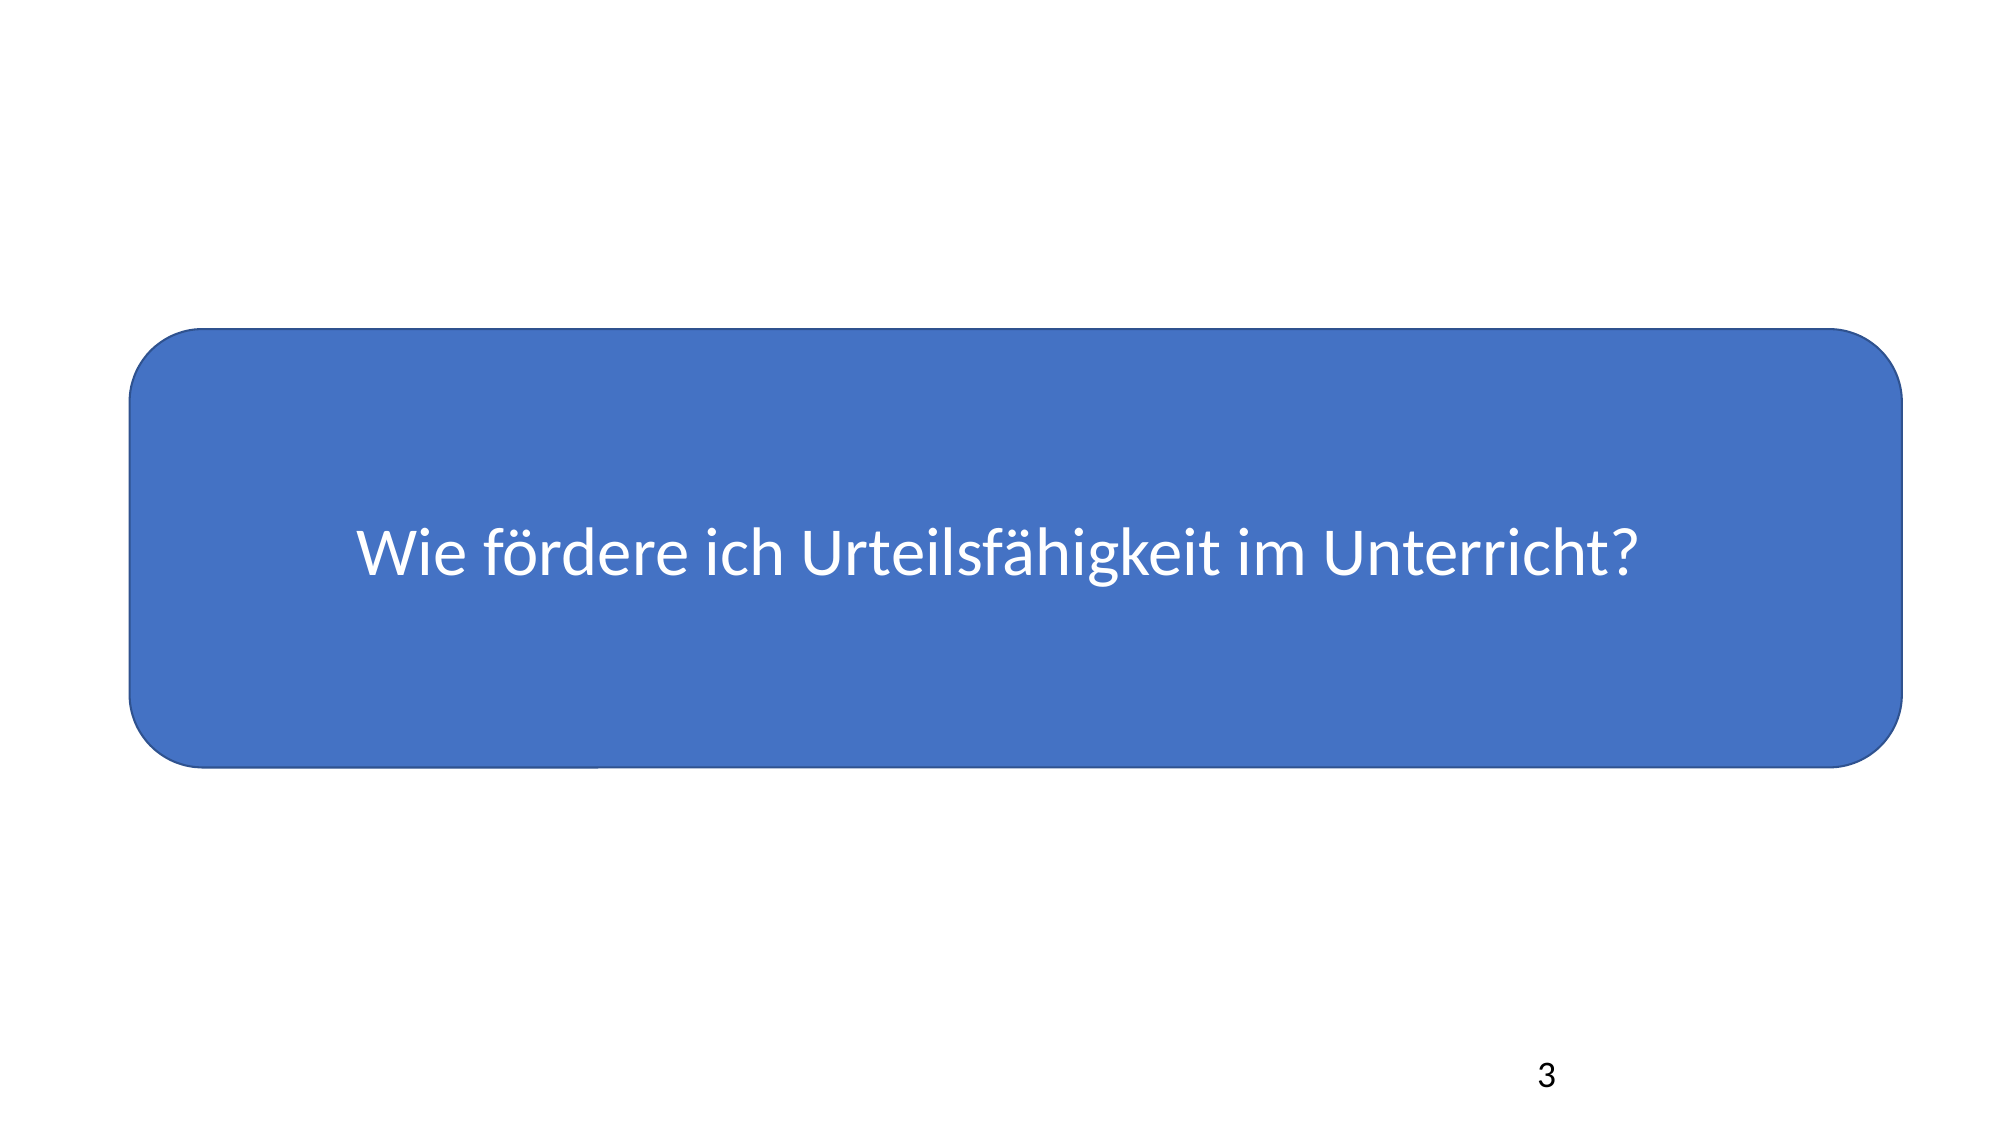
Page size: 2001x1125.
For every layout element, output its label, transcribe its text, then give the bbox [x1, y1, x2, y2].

text_box [1412, 1042, 1973, 1103]
text_box [129, 329, 1902, 768]
list Wie fördere ich Urteilsfähigkeit im Unterricht? [137, 521, 1863, 604]
